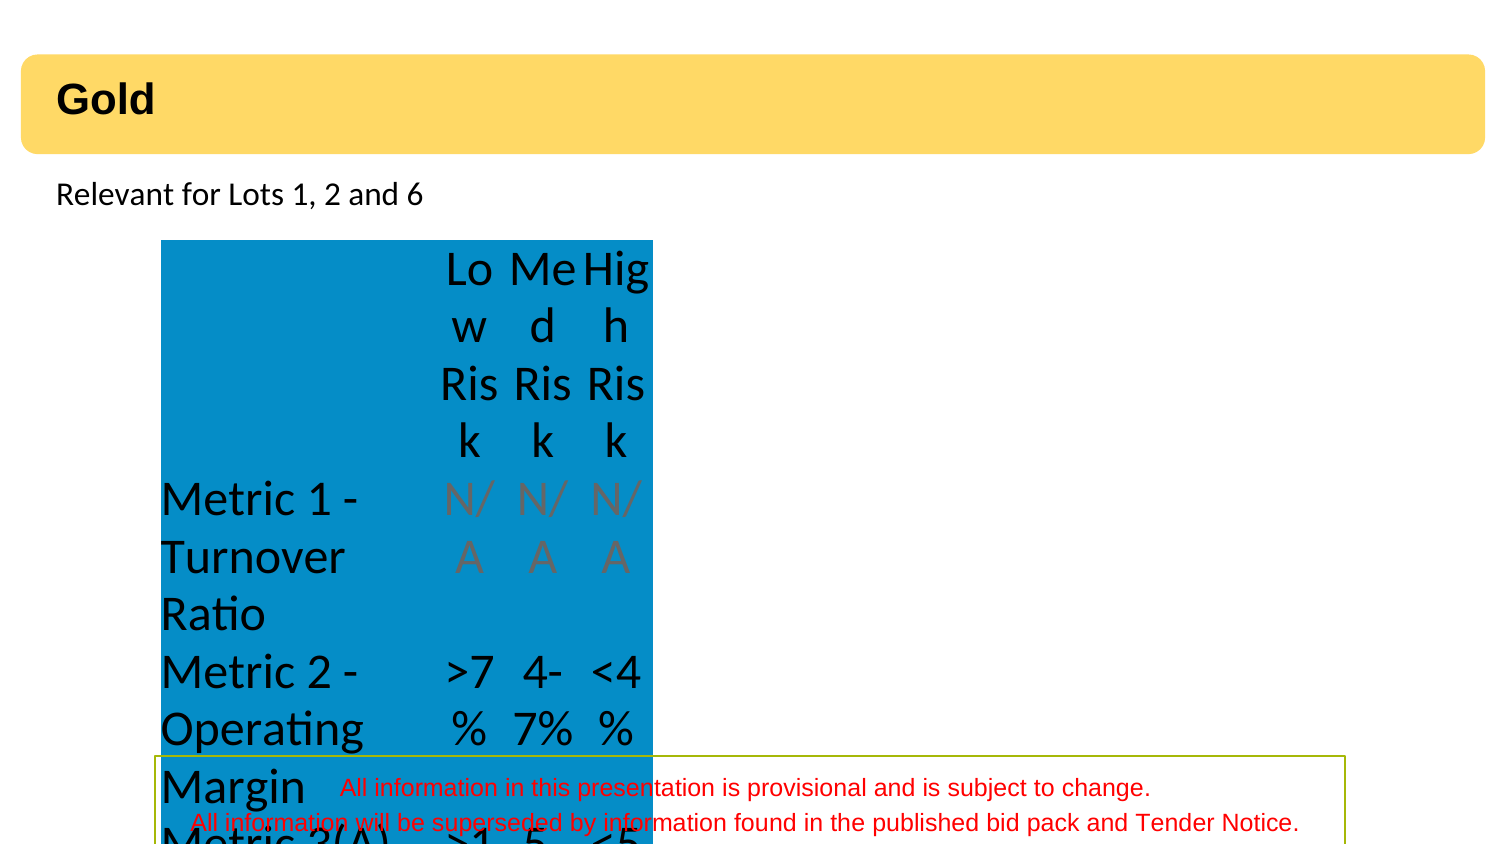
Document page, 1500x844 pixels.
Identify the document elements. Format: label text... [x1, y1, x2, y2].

table_cell N/A [506, 471, 579, 643]
table_header [161, 240, 433, 471]
table_header Med Risk [506, 240, 579, 471]
title Relevant for Lots 1, 2 and 6 [55, 172, 494, 223]
title Gold [55, 70, 1235, 137]
table_cell <4% [579, 643, 653, 755]
text_box All information in this presentation is provisional and is subject to change. All information will be superseded by information found in the published bid pack and Tender Notice. [155, 755, 1346, 844]
table_cell 4-7% [506, 643, 579, 755]
table_cell N/A [579, 471, 653, 643]
table_cell Metric 1 - Turnover Ratio [161, 471, 433, 643]
table_cell N/A [433, 471, 506, 643]
table_header Low Risk [433, 240, 506, 471]
table_cell Metric 2 - Operating Margin [161, 643, 433, 755]
table_header High Risk [579, 240, 653, 471]
table_cell >7% [433, 643, 506, 755]
text_box [20, 54, 1486, 155]
